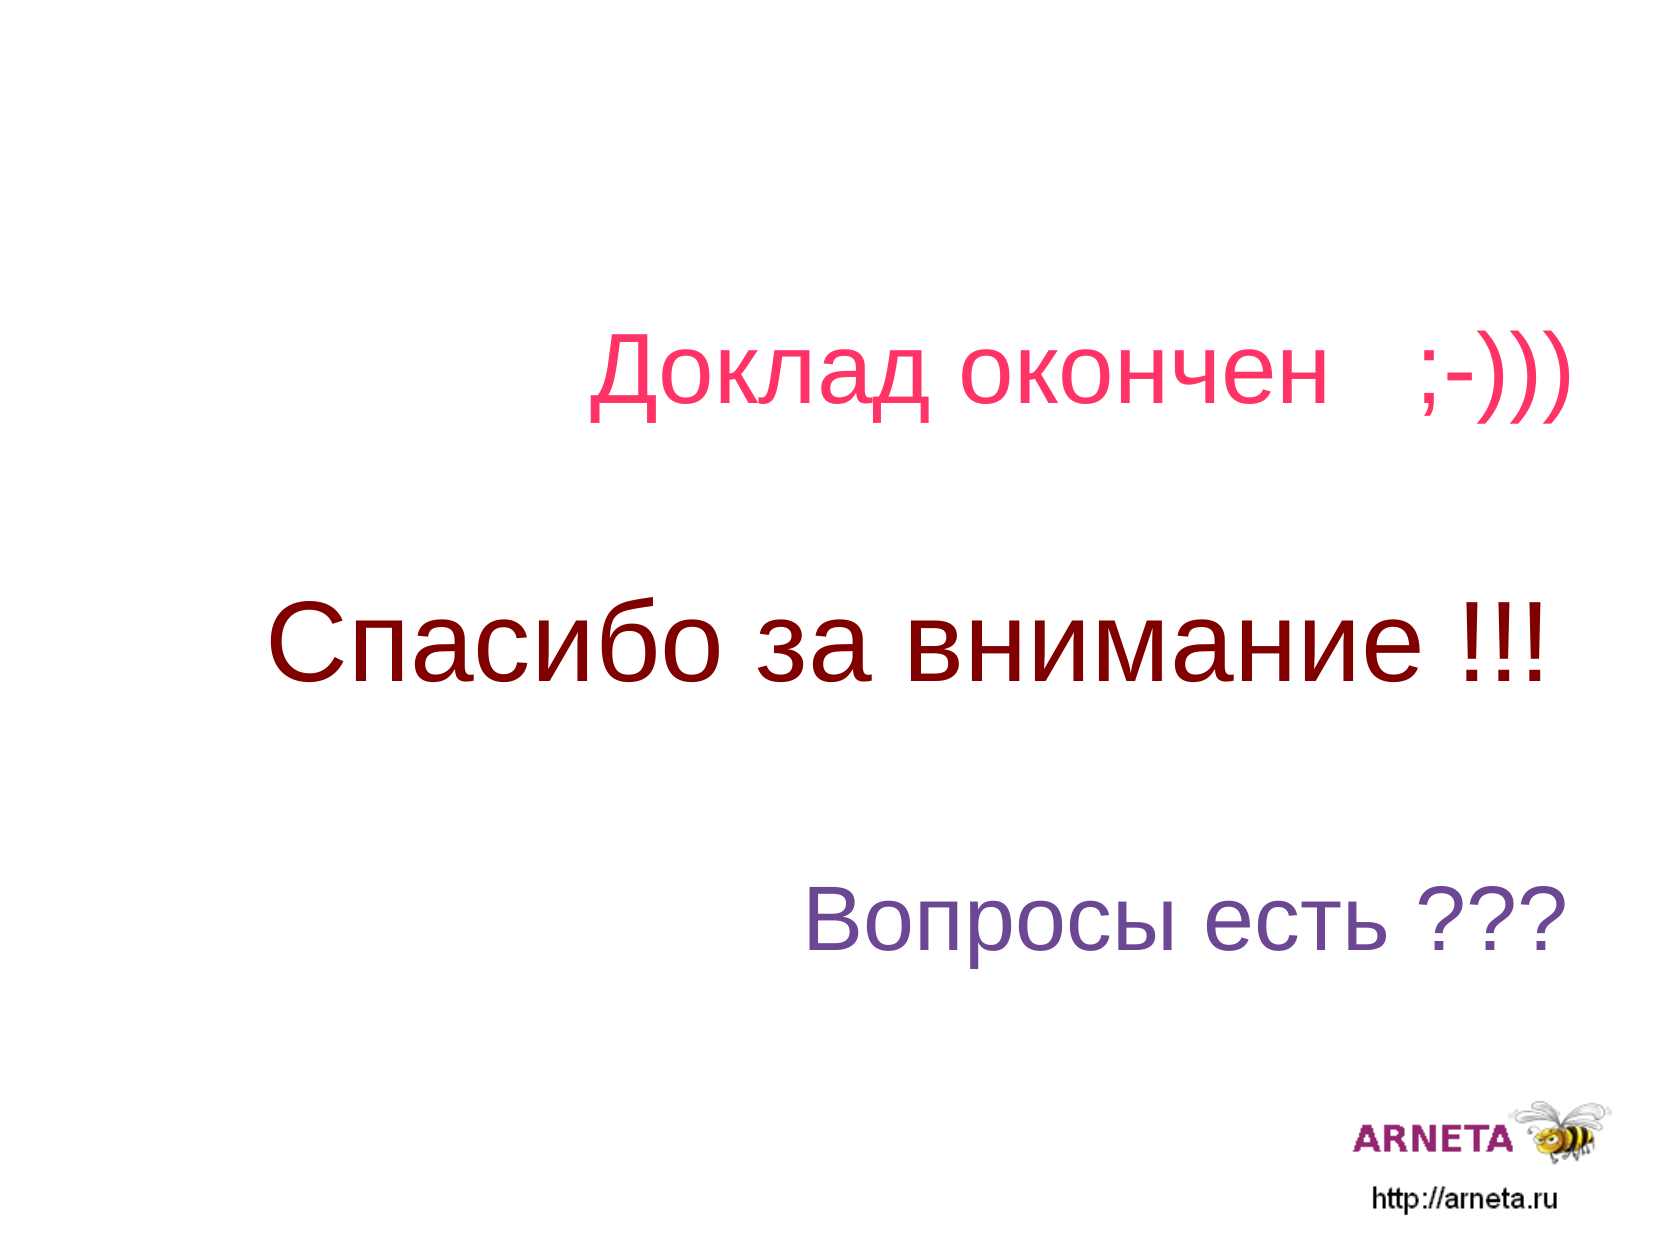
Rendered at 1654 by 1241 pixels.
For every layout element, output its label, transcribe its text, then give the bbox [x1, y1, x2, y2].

picture [1328, 1092, 1640, 1223]
list Спасибо за внимание !!! Вопросы есть ??? [178, 295, 1570, 1184]
title Доклад окончен ;-))) [88, 265, 1577, 473]
